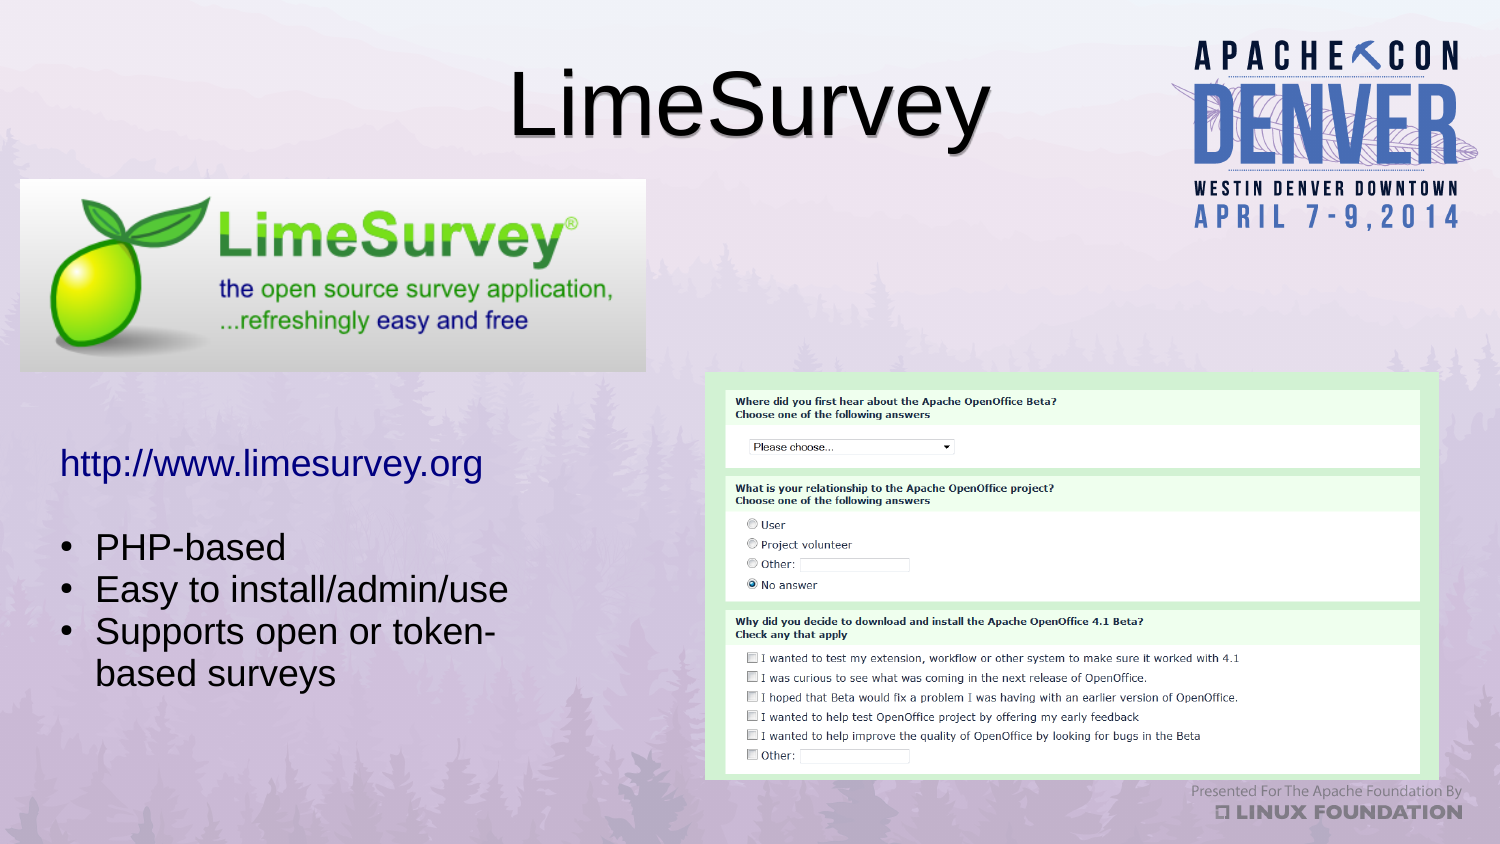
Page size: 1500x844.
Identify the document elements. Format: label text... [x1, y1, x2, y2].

picture [0, 0, 1500, 844]
title LimeSurvey [75, 33, 1425, 175]
text_box http://www.limesurvey.org PHP-based Easy to install/admin/use Supports open or token-based surveys [45, 434, 571, 745]
